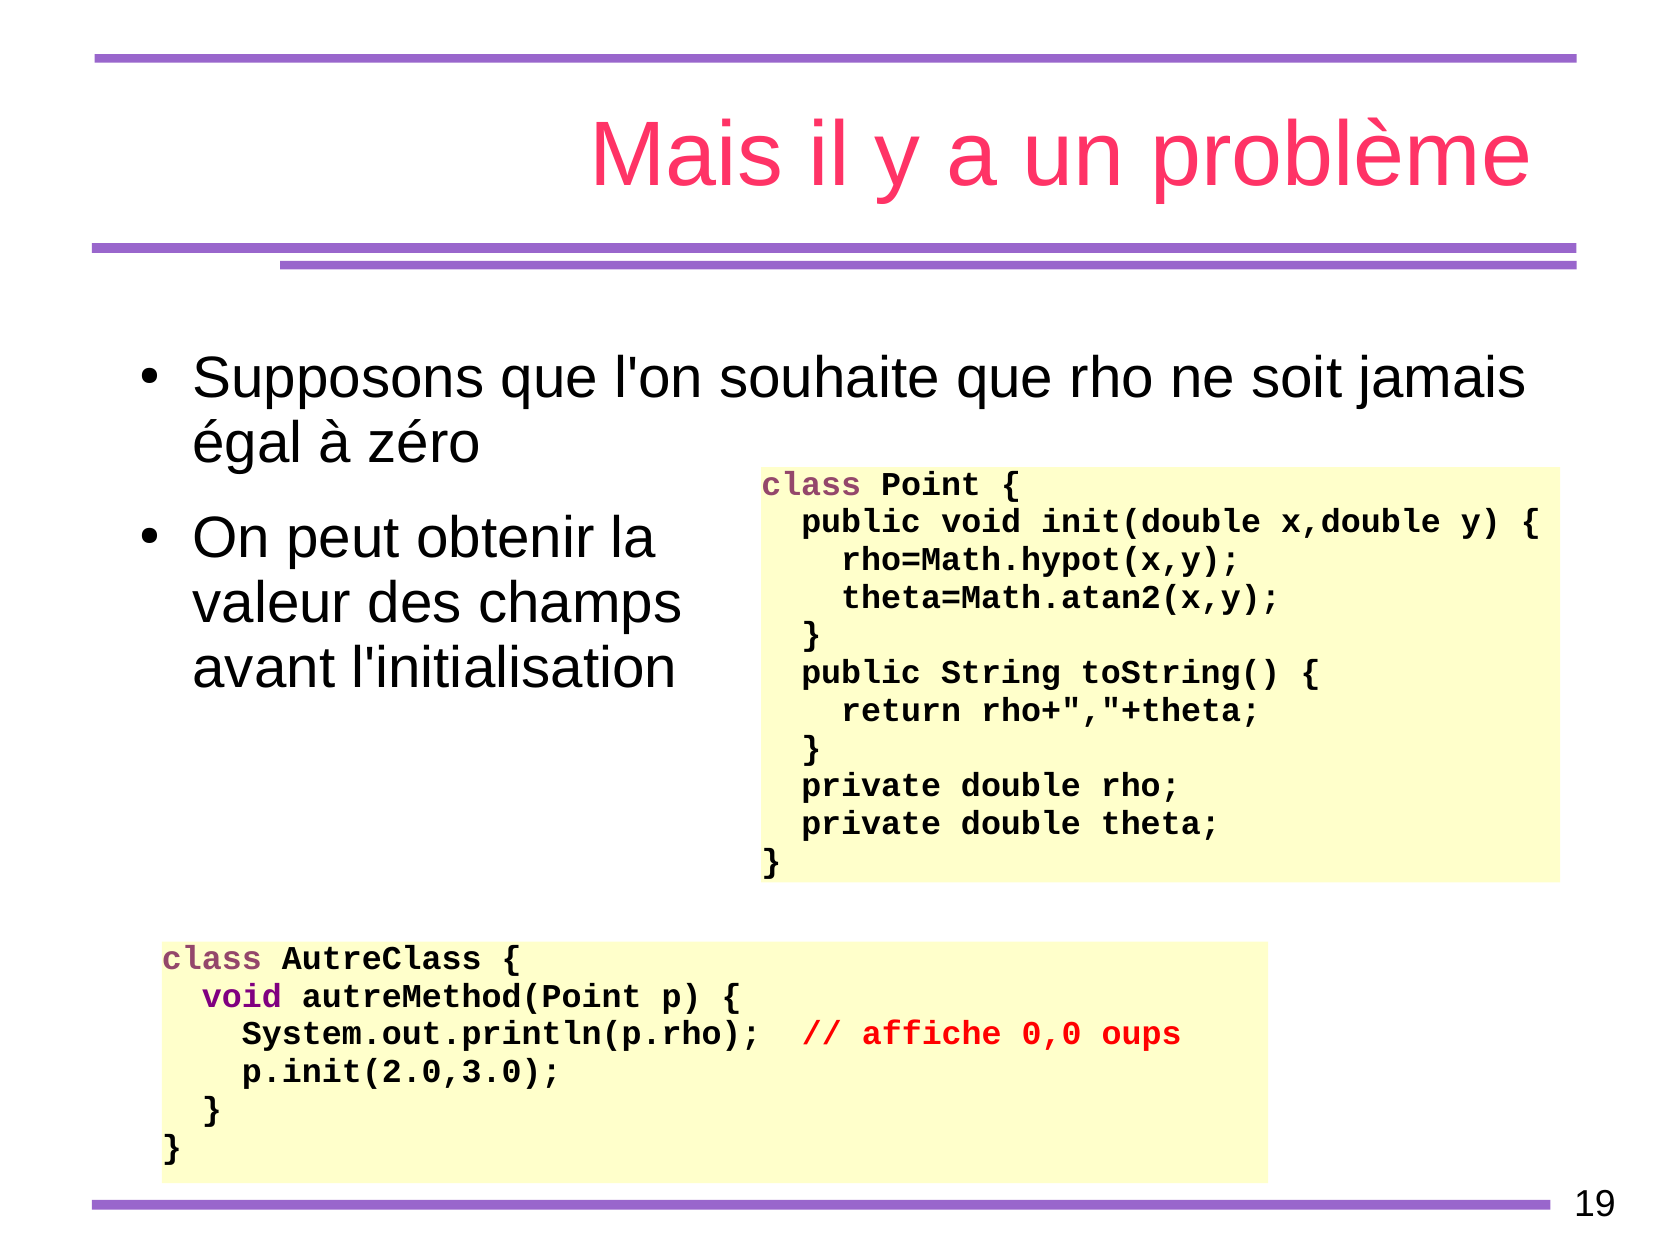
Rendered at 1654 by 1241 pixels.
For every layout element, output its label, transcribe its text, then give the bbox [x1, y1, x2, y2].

text_box class Point { public void init(double x,double y) { rho=Math.hypot(x,y); theta=Math.atan2(x,y); } public String toString() { return rho+","+theta; } private double rho; private double theta; } [761, 467, 1561, 883]
text_box class AutreClass { void autreMethod(Point p) { System.out.println(p.rho); // affiche 0,0 oups p.init(2.0,3.0); } } [161, 941, 1269, 1184]
list Supposons que l'on souhaite que rho ne soit jamais égal à zéro On peut obtenir la valeur des champs avant l'initialisation [121, 344, 1534, 700]
title Mais il y a un problème [121, 49, 1534, 257]
